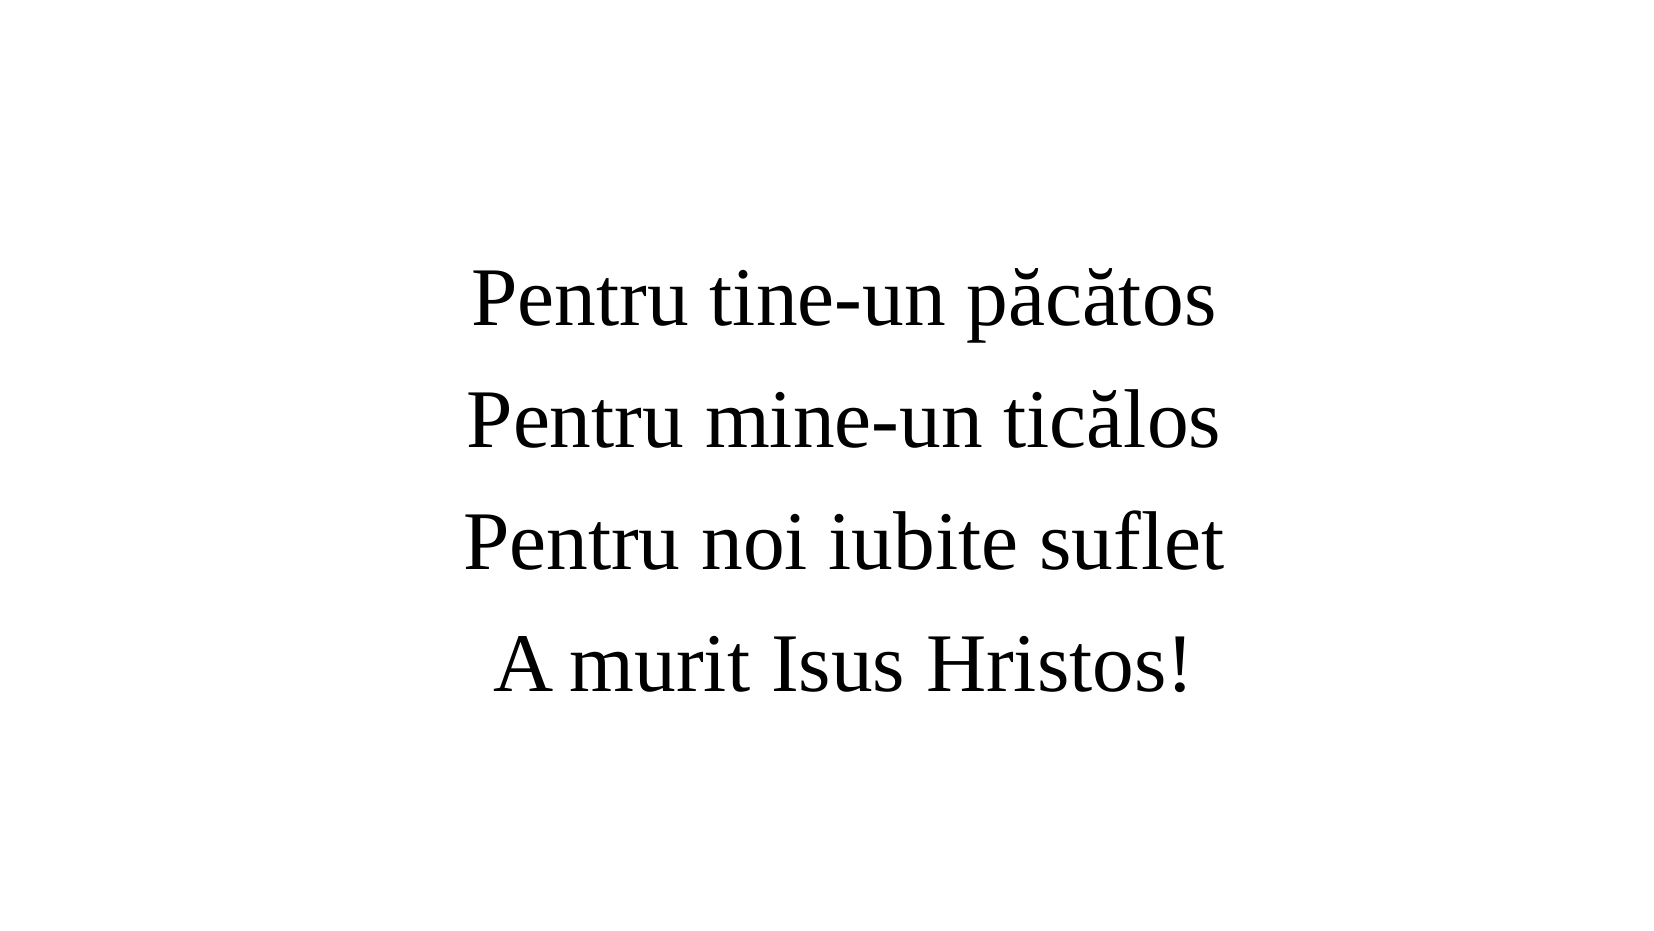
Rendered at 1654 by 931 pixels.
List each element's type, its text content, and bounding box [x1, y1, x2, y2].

subtitle Pentru tine-un păcătos Pentru mine-un ticălos Pentru noi iubite suflet A murit Isus Hristos! [153, 238, 1536, 713]
